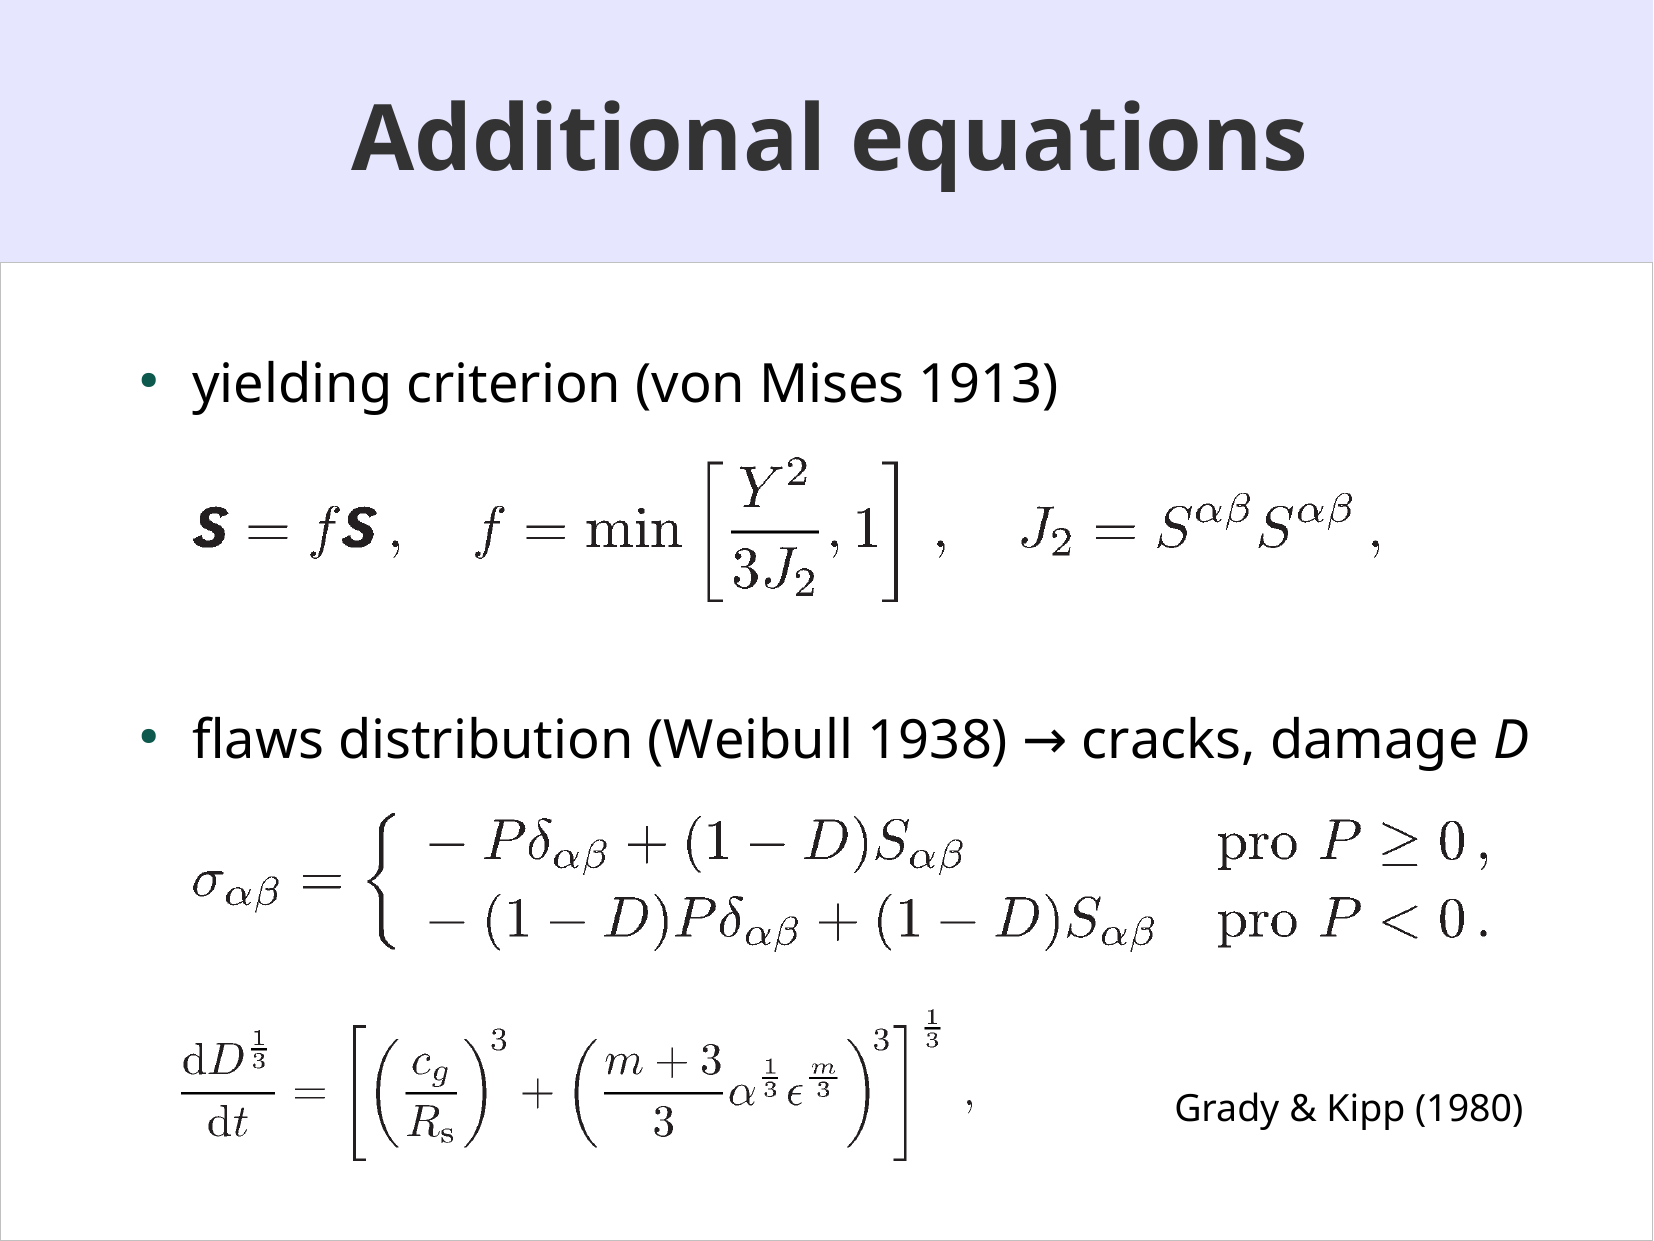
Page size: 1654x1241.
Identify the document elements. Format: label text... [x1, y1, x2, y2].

list yielding criterion (von Mises 1913) flaws distribution (Weibull 1938) → cracks, damage D [121, 344, 1534, 1065]
title Additional equations [124, 31, 1536, 239]
picture [181, 1009, 972, 1161]
text_box Grady & Kipp (1980) [1159, 1074, 1506, 1133]
picture [193, 457, 1379, 602]
picture [193, 813, 1487, 952]
